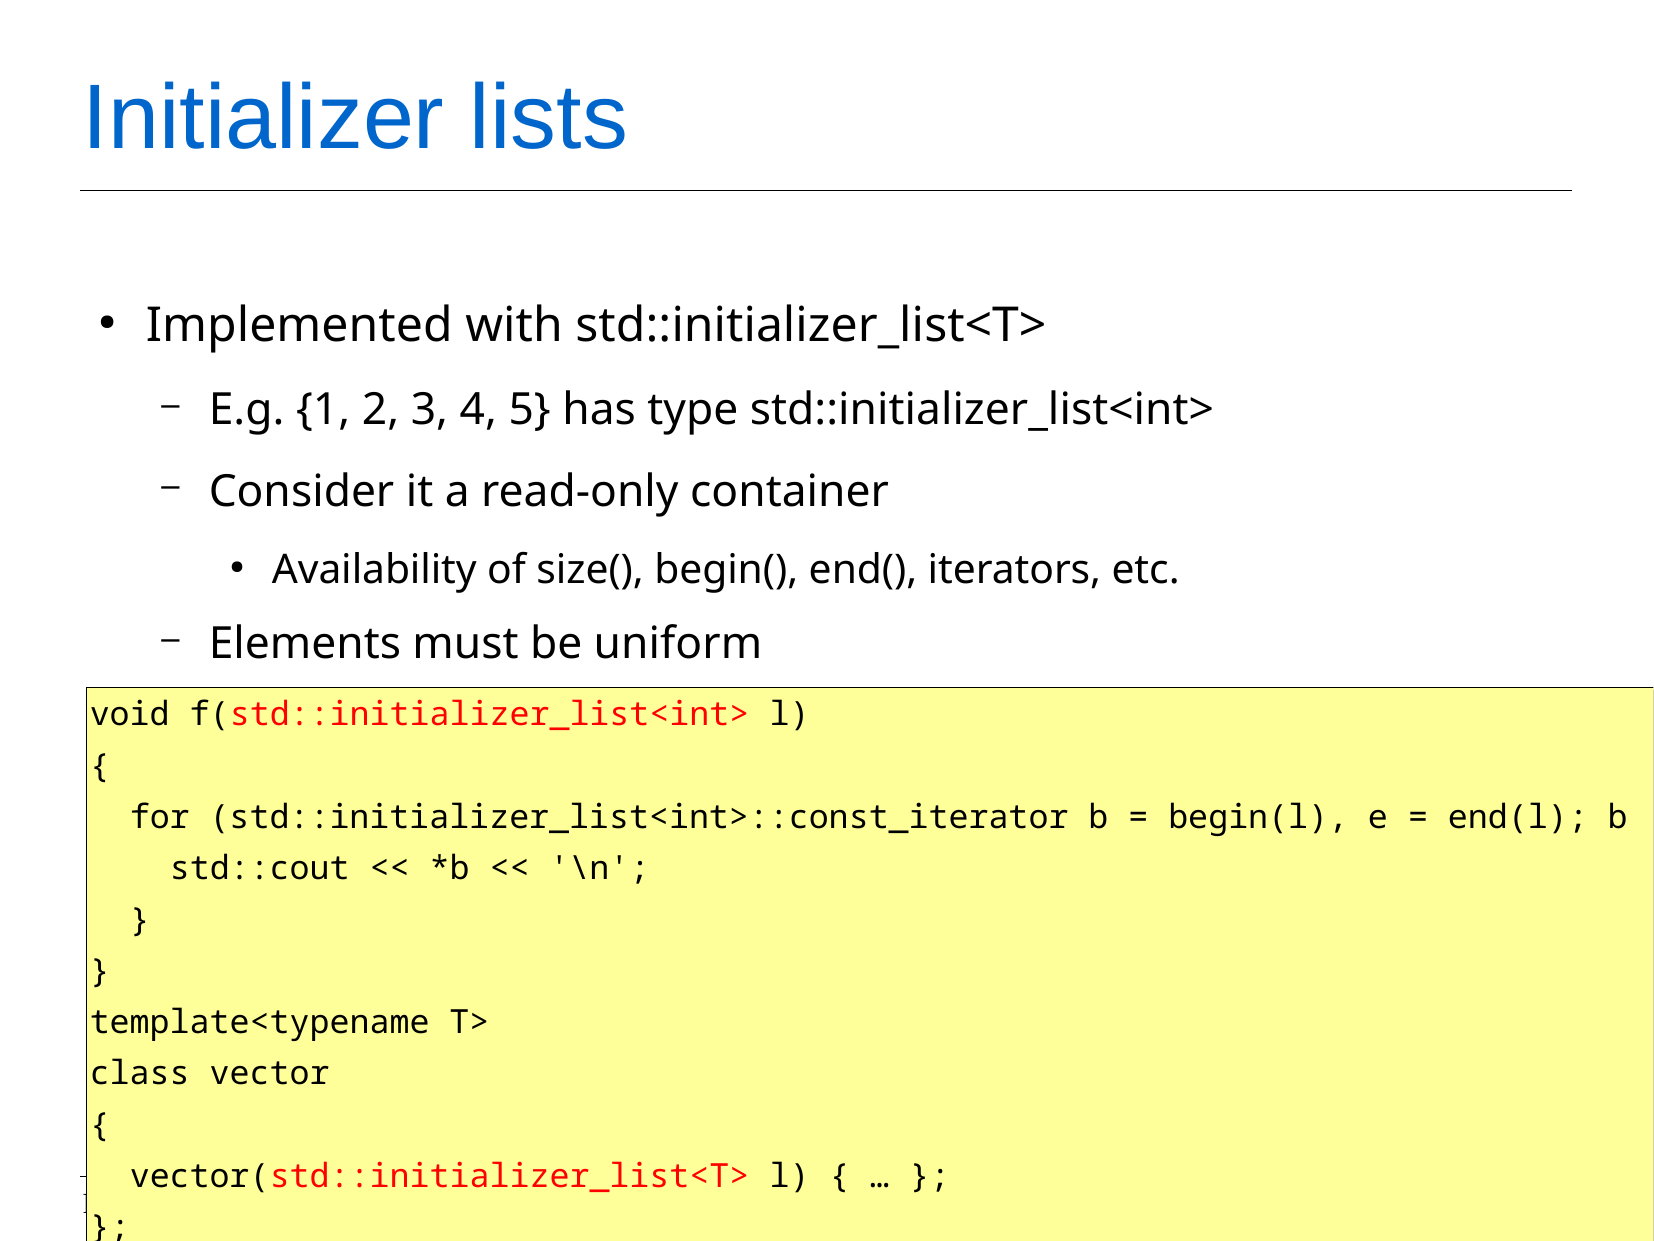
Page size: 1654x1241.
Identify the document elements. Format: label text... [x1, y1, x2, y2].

text_box void f(std::initializer_list<int> l) { for (std::initializer_list<int>::const_iterator b = begin(l), e = end(l); b != e; ++b) { std::cout << *b << '\n'; } } template<typename T> class vector { vector(std::initializer_list<T> l) { … }; }; [86, 687, 1654, 1241]
list Implemented with std::initializer_list<T> E.g. {1, 2, 3, 4, 5} has type std::initializer_list<int> Consider it a read-only container Availability of size(), begin(), end(), iterators, etc. Elements must be uniform [82, 290, 1571, 676]
title Initializer lists [82, 49, 1571, 184]
